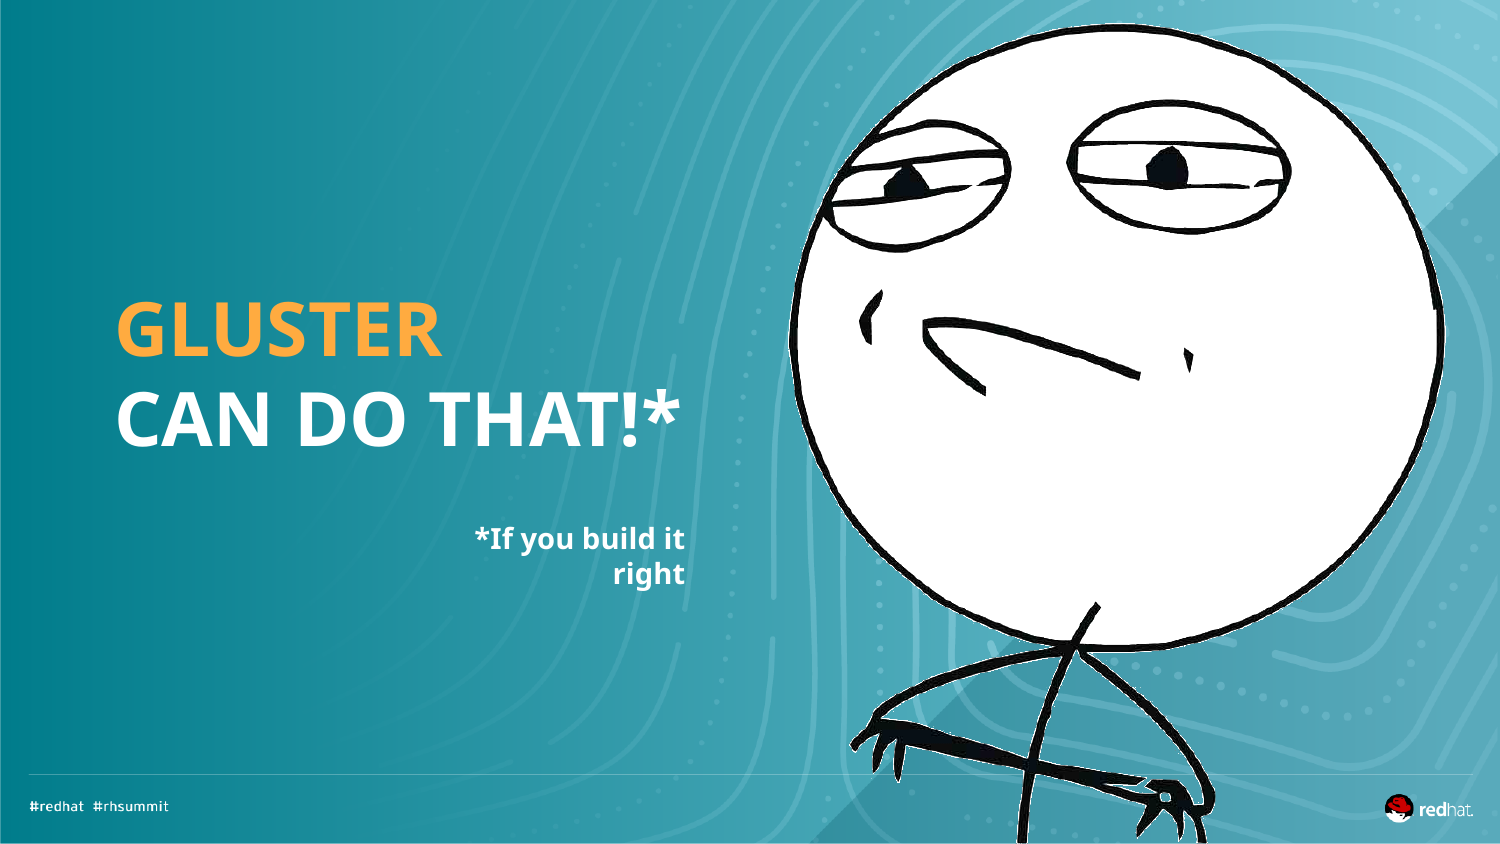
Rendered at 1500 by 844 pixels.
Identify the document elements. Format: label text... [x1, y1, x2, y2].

picture [0, 0, 1500, 844]
text_box *If you build it right [383, 521, 701, 590]
text_box GLUSTER CAN DO THAT!* [99, 222, 712, 521]
